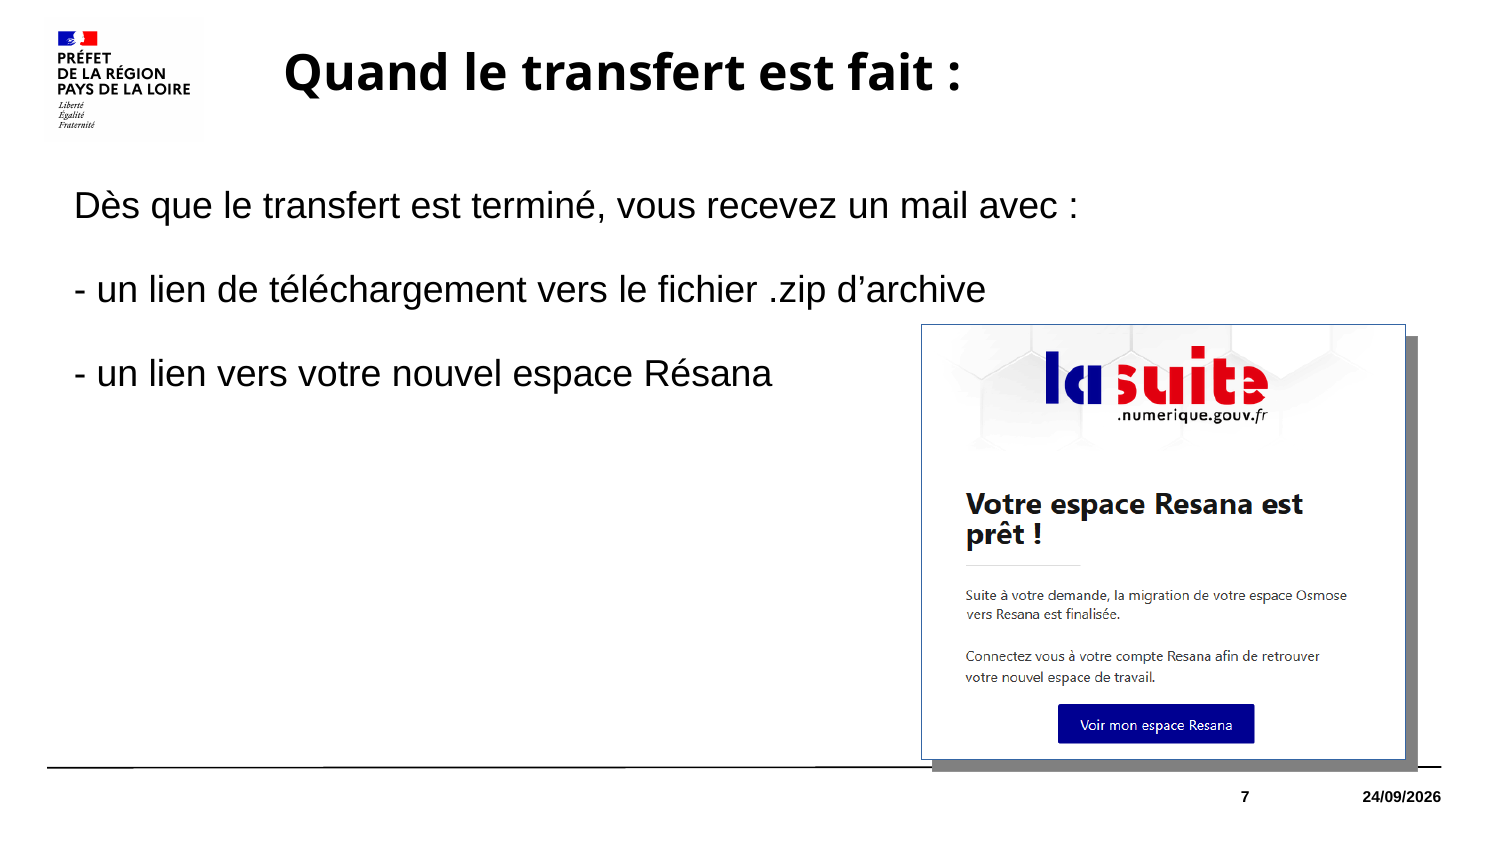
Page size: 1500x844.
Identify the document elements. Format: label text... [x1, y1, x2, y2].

picture [921, 324, 1406, 760]
picture [44, 17, 204, 142]
text_box Dès que le transfert est terminé, vous recevez un mail avec : - un lien de téléchargement vers le fichier .zip d’archive - un lien vers votre nouvel espace Résana [59, 177, 1347, 733]
title Quand le transfert est fait : [283, 47, 1347, 166]
